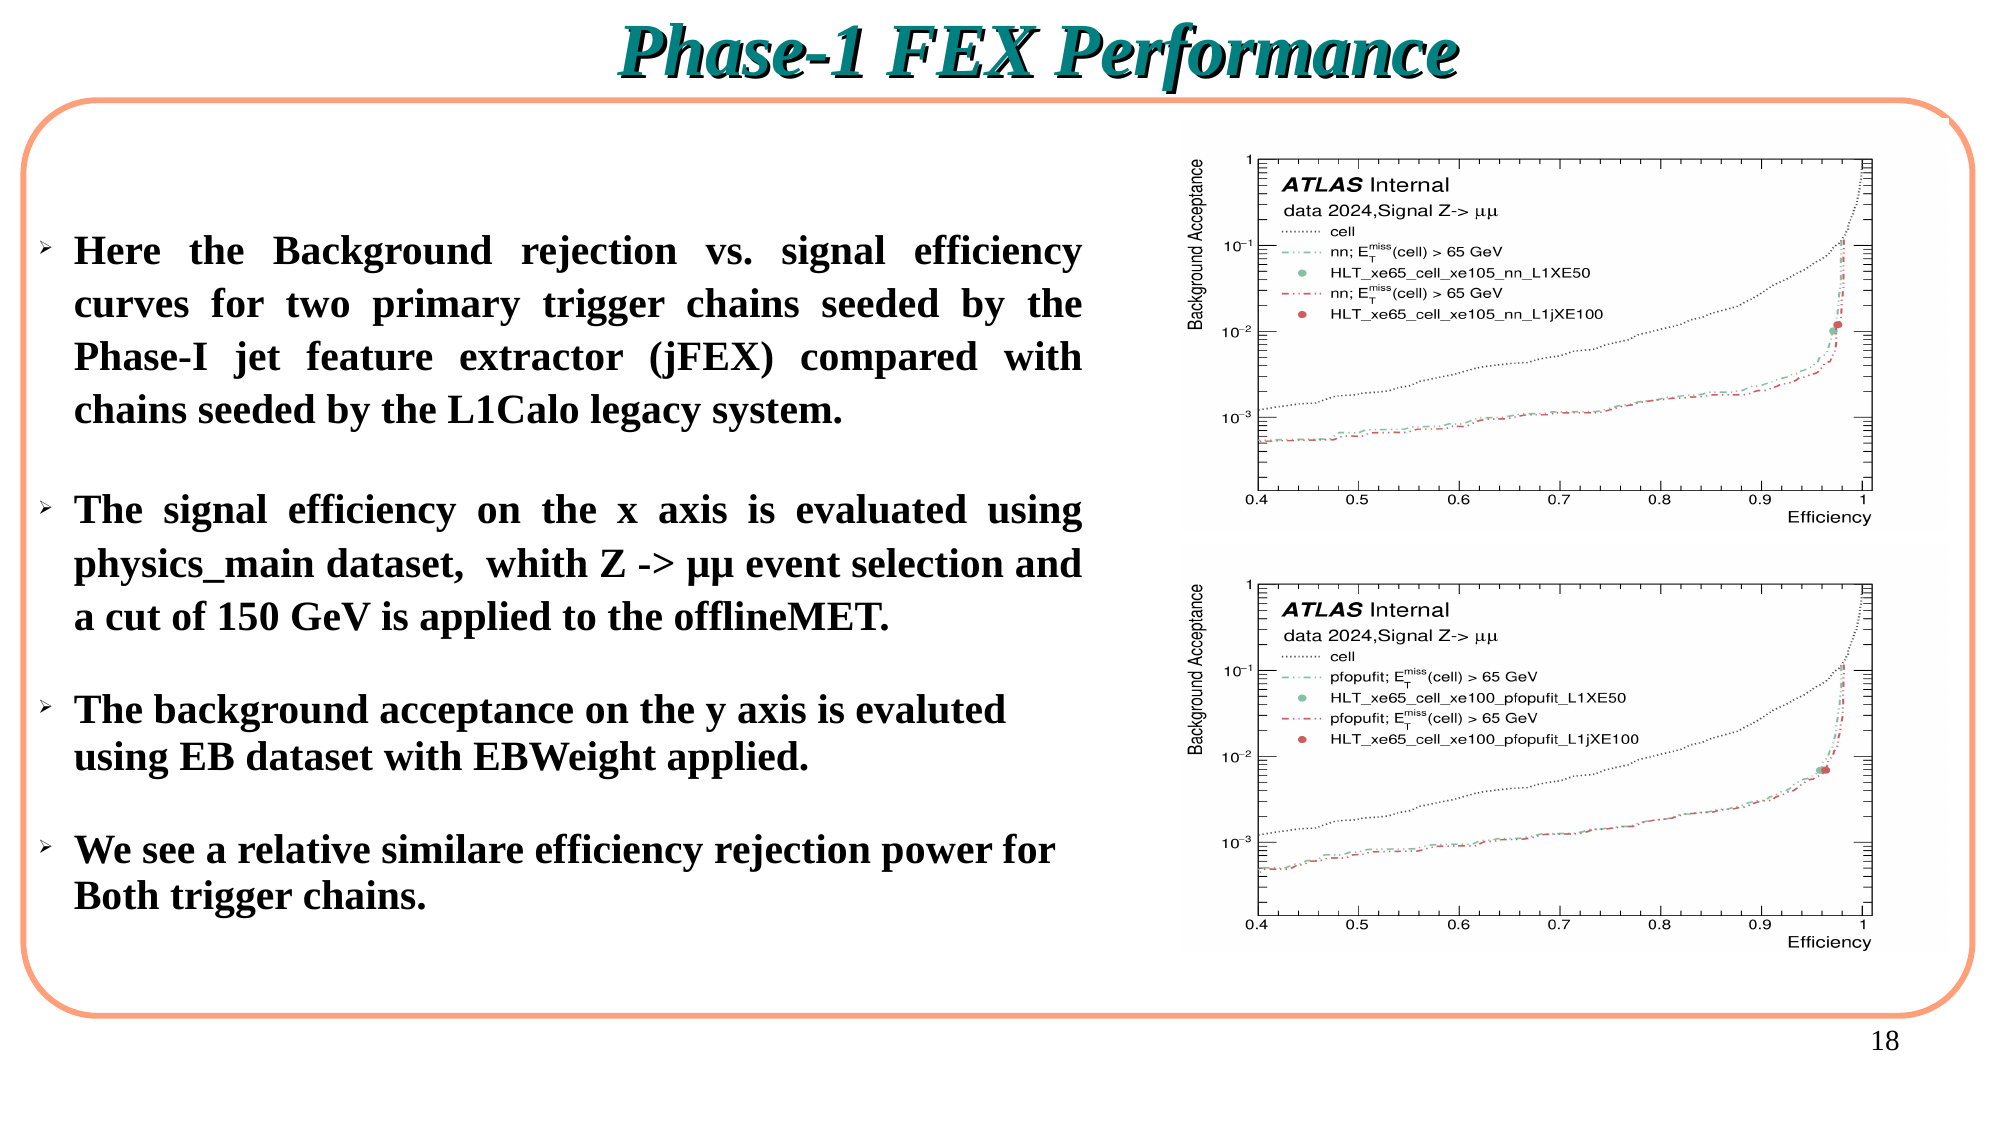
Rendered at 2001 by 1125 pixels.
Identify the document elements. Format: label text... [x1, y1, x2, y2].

text_box [23, 100, 1973, 1016]
picture [1181, 543, 1949, 957]
title Phase-1 FEX Performance [566, 0, 1510, 101]
picture [1181, 118, 1949, 532]
text_box Here the Background rejection vs. signal efficiency curves for two primary trigger chains seeded by the Phase-I jet feature extractor (jFEX) compared with chains seeded by the L1Calo legacy system. The signal efficiency on the x axis is evaluated using physics_main dataset, whith Z -> µµ event selection and a cut of 150 GeV is applied to the offlineMET. The background acceptance on the y axis is evaluted using EB dataset with EBWeight applied. We see a relative similare efficiency rejection power for Both trigger chains. [23, 212, 1099, 864]
